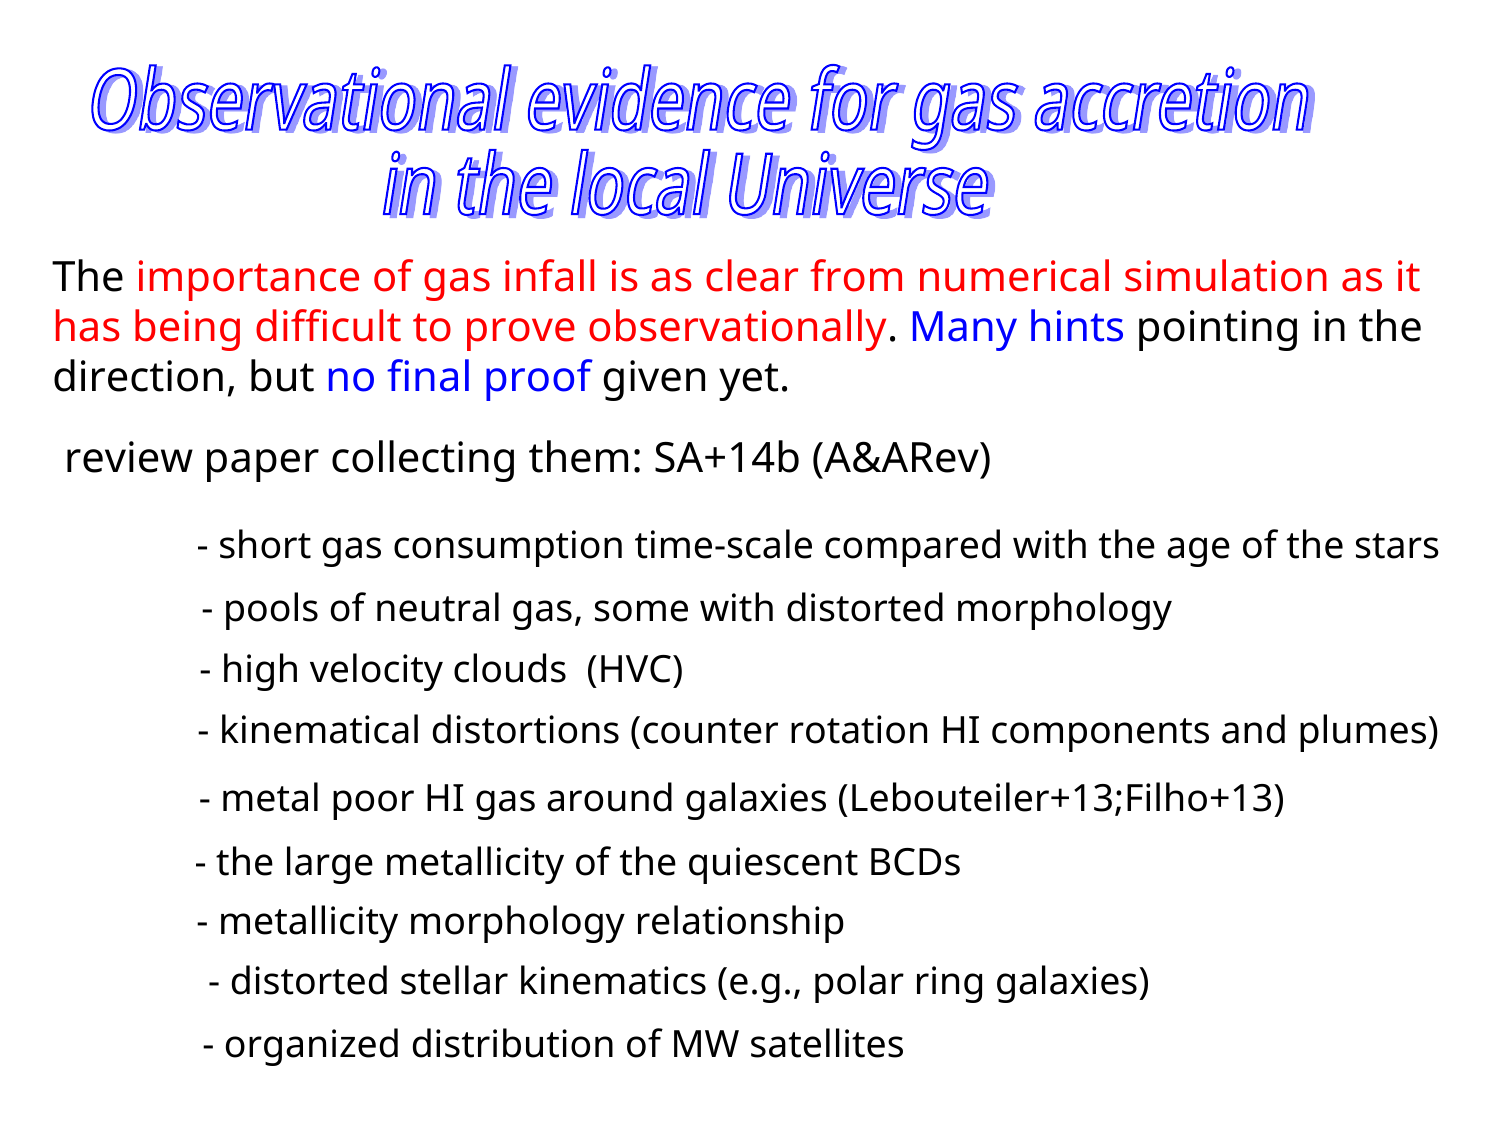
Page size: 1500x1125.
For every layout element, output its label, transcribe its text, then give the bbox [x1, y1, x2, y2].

text_box Observational evidence for gas accretion in the local Universe [1103, 83, 1134, 131]
text_box Observational evidence for gas accretion in the local Universe [246, 83, 307, 130]
text_box Observational evidence for gas accretion in the local Universe [831, 168, 864, 215]
text_box Observational evidence for gas accretion in the local Universe [177, 83, 208, 131]
text_box Observational evidence for gas accretion in the local Universe [528, 83, 560, 131]
text_box Observational evidence for gas accretion in the local Universe [833, 83, 867, 131]
text_box - metal poor HI gas around galaxies (Lebouteiler+13;Filho+13) [184, 766, 1298, 827]
text_box Observational evidence for gas accretion in the local Universe [911, 83, 950, 150]
text_box Observational evidence for gas accretion in the local Universe [811, 64, 840, 130]
text_box Observational evidence for gas accretion in the local Universe [564, 84, 597, 130]
text_box Observational evidence for gas accretion in the local Universe [870, 83, 899, 130]
text_box Observational evidence for gas accretion in the local Universe [458, 158, 480, 215]
text_box Observational evidence for gas accretion in the local Universe [956, 167, 988, 215]
text_box - distorted stellar kinematics (e.g., polar ring galaxies) [193, 949, 1176, 1010]
text_box Observational evidence for gas accretion in the local Universe [1159, 83, 1191, 131]
text_box Observational evidence for gas accretion in the local Universe [1133, 83, 1161, 130]
text_box - high velocity clouds (HVC) [184, 637, 708, 698]
text_box Observational evidence for gas accretion in the local Universe [758, 83, 790, 131]
text_box Observational evidence for gas accretion in the local Universe [342, 73, 365, 131]
text_box Observational evidence for gas accretion in the local Universe [1196, 73, 1219, 131]
text_box Observational evidence for gas accretion in the local Universe [612, 65, 651, 131]
text_box - metallicity morphology relationship [181, 889, 1500, 1030]
text_box Observational evidence for gas accretion in the local Universe [419, 83, 454, 130]
text_box Observational evidence for gas accretion in the local Universe [652, 83, 683, 131]
text_box Observational evidence for gas accretion in the local Universe [1235, 83, 1269, 131]
text_box Observational evidence for gas accretion in the local Universe [520, 167, 552, 215]
text_box Observational evidence for gas accretion in the local Universe [400, 167, 435, 215]
text_box Observational evidence for gas accretion in the local Universe [92, 68, 137, 131]
text_box Observational evidence for gas accretion in the local Universe [1273, 83, 1308, 130]
text_box Observational evidence for gas accretion in the local Universe [952, 83, 984, 131]
text_box Observational evidence for gas accretion in the local Universe [210, 83, 242, 131]
text_box Observational evidence for gas accretion in the local Universe [687, 83, 722, 130]
text_box Observational evidence for gas accretion in the local Universe [1035, 83, 1068, 131]
text_box - organized distribution of MW satellites [187, 1012, 939, 1073]
text_box - the large metallicity of the quiescent BCDs [179, 830, 1435, 971]
text_box Observational evidence for gas accretion in the local Universe [727, 83, 757, 131]
text_box Observational evidence for gas accretion in the local Universe [1073, 83, 1103, 131]
text_box Observational evidence for gas accretion in the local Universe [730, 153, 772, 215]
text_box Observational evidence for gas accretion in the local Universe [987, 83, 1018, 131]
text_box Observational evidence for gas accretion in the local Universe [457, 83, 490, 131]
text_box Observational evidence for gas accretion in the local Universe [628, 167, 658, 215]
text_box Observational evidence for gas accretion in the local Universe [863, 167, 895, 215]
text_box - pools of neutral gas, some with distorted morphology [186, 576, 1169, 637]
text_box Observational evidence for gas accretion in the local Universe [773, 167, 808, 215]
text_box The importance of gas infall is as clear from numerical simulation as it has being difficult to prove observationally. Many hints pointing in the direction, but no final proof given yet. [37, 242, 1463, 468]
text_box Observational evidence for gas accretion in the local Universe [139, 65, 175, 131]
text_box Observational evidence for gas accretion in the local Universe [304, 83, 336, 131]
text_box review paper collecting them: SA+14b (A&ARev) [49, 468, 1010, 489]
text_box - short gas consumption time-scale compared with the age of the stars [181, 513, 1500, 654]
text_box Observational evidence for gas accretion in the local Universe [479, 149, 514, 215]
text_box - kinematical distortions (counter rotation HI components and plumes) [182, 698, 1453, 759]
text_box Observational evidence for gas accretion in the local Universe [922, 167, 954, 215]
text_box Observational evidence for gas accretion in the local Universe [381, 83, 415, 131]
text_box Observational evidence for gas accretion in the local Universe [589, 167, 623, 215]
text_box Observational evidence for gas accretion in the local Universe [898, 167, 926, 215]
text_box Observational evidence for gas accretion in the local Universe [656, 168, 689, 215]
